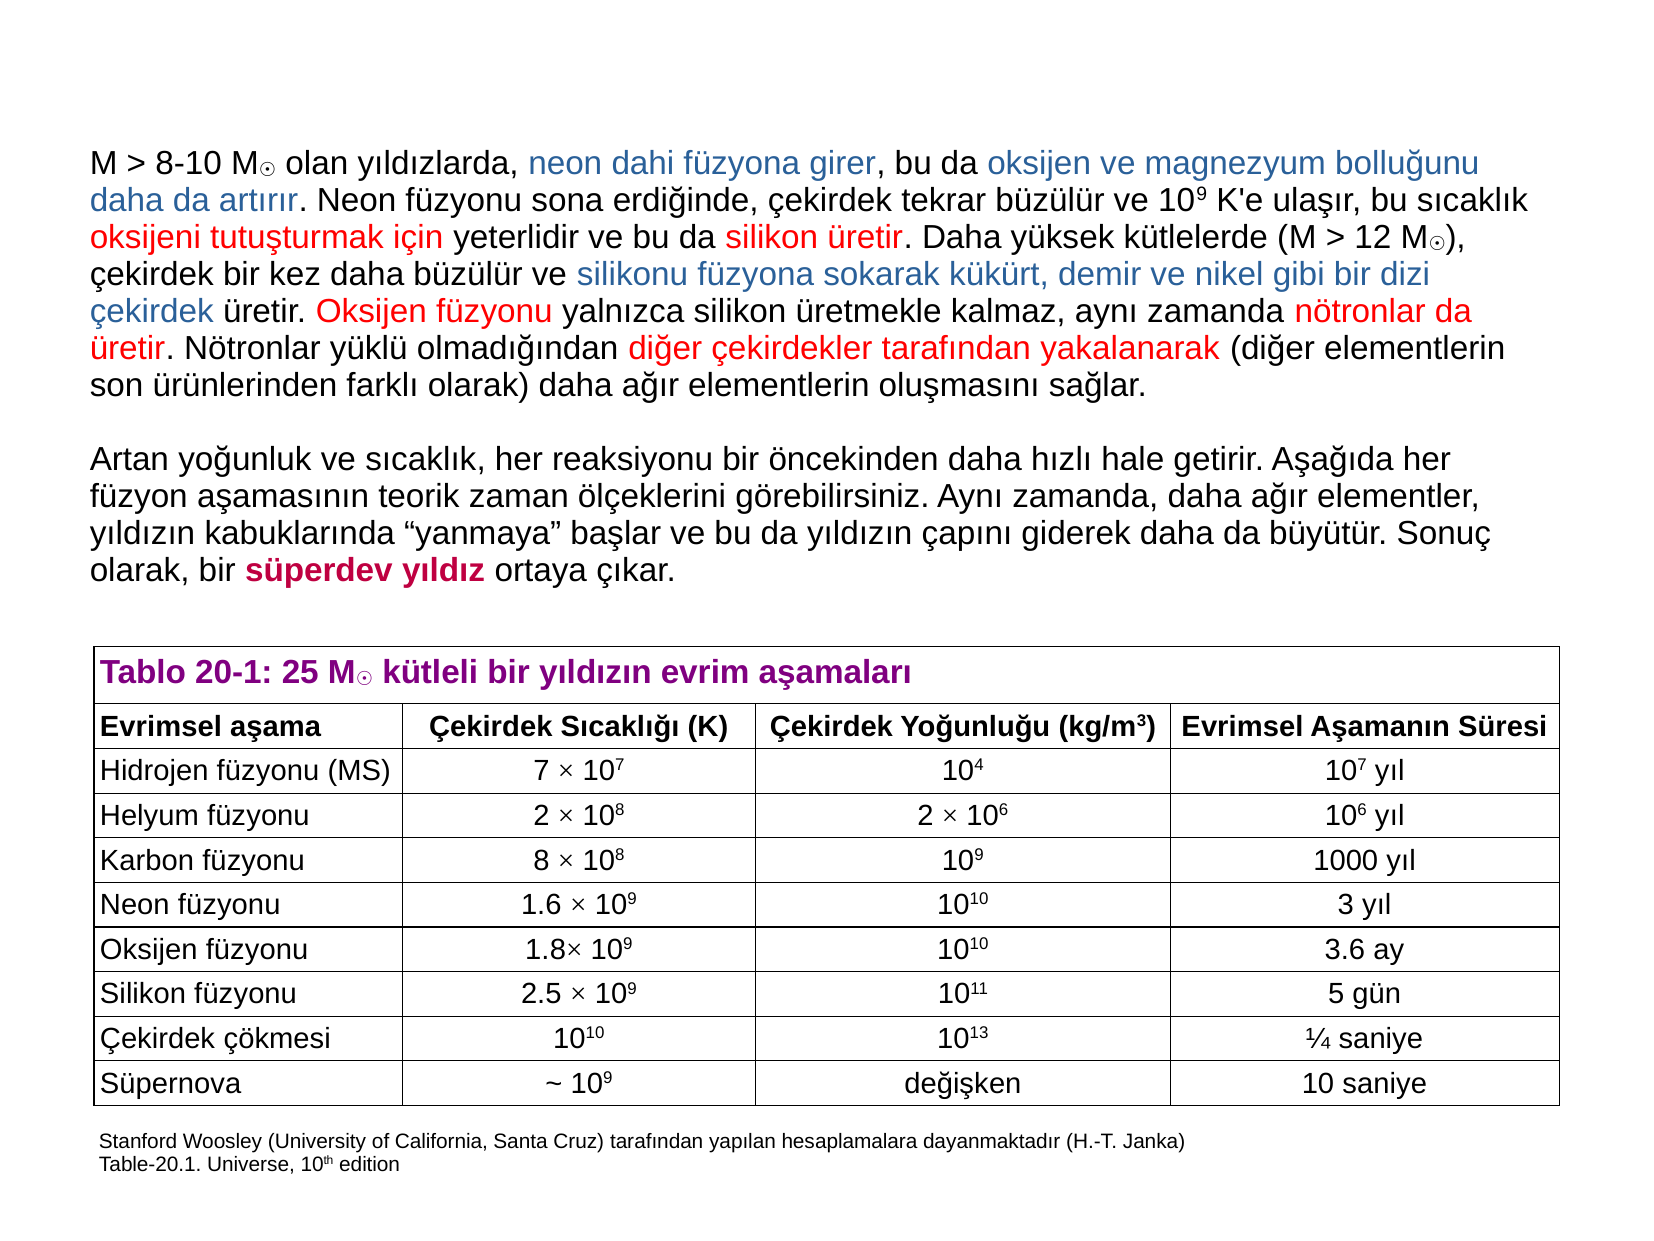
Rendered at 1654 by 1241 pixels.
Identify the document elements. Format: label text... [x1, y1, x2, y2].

table_cell Evrimsel aşama [95, 704, 402, 748]
text_box Stanford Woosley (University of California, Santa Cruz) tarafından yapılan hesaplamalara dayanmaktadır (H.-T. Janka) Table-20.1. Universe, 10th edition [84, 1122, 1540, 1184]
table_cell 7 × 107 [403, 749, 755, 793]
table_cell 1013 [756, 1017, 1170, 1060]
table_cell 107 yıl [1171, 749, 1559, 793]
table_cell Oksijen füzyonu [95, 928, 402, 971]
table_cell 3 yıl [1171, 883, 1559, 926]
table_cell Karbon füzyonu [95, 838, 402, 882]
table_cell Hidrojen füzyonu (MS) [95, 749, 402, 793]
table_cell 5 gün [1171, 972, 1559, 1016]
table_cell ¼ saniye [1171, 1017, 1559, 1060]
table_cell ~ 109 [403, 1061, 755, 1105]
table_cell 2.5 × 109 [403, 972, 755, 1016]
table_cell Neon füzyonu [95, 883, 402, 926]
table_cell 109 [756, 838, 1170, 882]
table_cell 1010 [403, 1017, 755, 1060]
table_cell 1010 [756, 928, 1170, 971]
table_cell Silikon füzyonu [95, 972, 402, 1016]
table_cell 2 × 108 [403, 794, 755, 837]
table_header Tablo 20-1: 25 M☉ kütleli bir yıldızın evrim aşamaları [95, 647, 1559, 703]
table_cell değişken [756, 1061, 1170, 1105]
table_cell 10 saniye [1171, 1061, 1559, 1105]
table_cell 1011 [756, 972, 1170, 1016]
table_cell Çekirdek Sıcaklığı (K) [403, 704, 755, 748]
table_cell 104 [756, 749, 1170, 793]
table_cell 8 × 108 [403, 838, 755, 882]
table_cell 106 yıl [1171, 794, 1559, 837]
table_cell Evrimsel Aşamanın Süresi [1171, 704, 1559, 748]
table_cell Çekirdek Yoğunluğu (kg/m3) [756, 704, 1170, 748]
table_cell Süpernova [95, 1061, 402, 1105]
table_cell 3.6 ay [1171, 928, 1559, 971]
table_cell Helyum füzyonu [95, 794, 402, 837]
table_cell 1.8× 109 [403, 928, 755, 971]
table_cell 1.6 × 109 [403, 883, 755, 926]
table_cell 1010 [756, 883, 1170, 926]
table_cell 1000 yıl [1171, 838, 1559, 882]
text_box M > 8-10 M☉ olan yıldızlarda, neon dahi füzyona girer, bu da oksijen ve magnezyum bolluğunu daha da artırır. Neon füzyonu sona erdiğinde, çekirdek tekrar büzülür ve 109 K'e ulaşır, bu sıcaklık oksijeni tutuşturmak için yeterlidir ve bu da silikon üretir. Daha yüksek kütlelerde (M > 12 M☉), çekirdek bir kez daha büzülür ve silikonu füzyona sokarak kükürt, demir ve nikel gibi bir dizi çekirdek üretir. Oksijen füzyonu yalnızca silikon üretmekle kalmaz, aynı zamanda nötronlar da üretir. Nötronlar yüklü olmadığından diğer çekirdekler tarafından yakalanarak (diğer elementlerin son ürünlerinden farklı olarak) daha ağır elementlerin oluşmasını sağlar. Artan yoğunluk ve sıcaklık, her reaksiyonu bir öncekinden daha hızlı hale getirir. Aşağıda her füzyon aşamasının teorik zaman ölçeklerini görebilirsiniz. Aynı zamanda, daha ağır elementler, yıldızın kabuklarında “yanmaya” başlar ve bu da yıldızın çapını giderek daha da büyütür. Sonuç olarak, bir süperdev yıldız ortaya çıkar. [75, 136, 1576, 596]
table_cell 2 × 106 [756, 794, 1170, 837]
table_cell Çekirdek çökmesi [95, 1017, 402, 1060]
